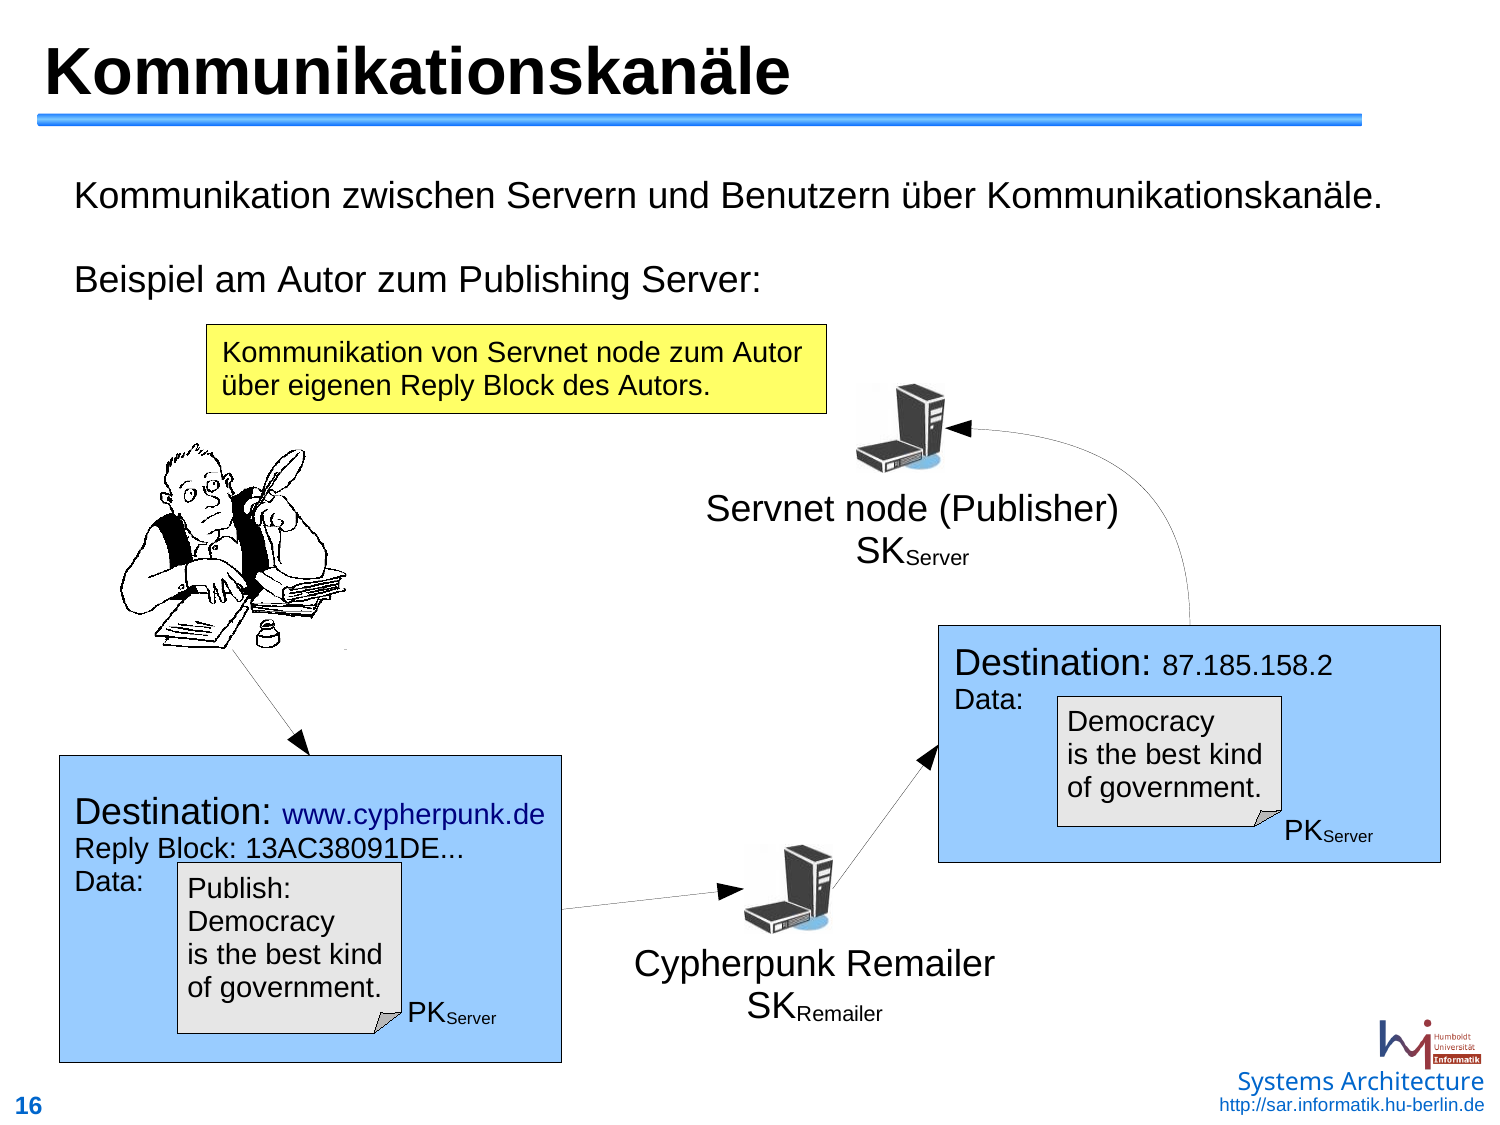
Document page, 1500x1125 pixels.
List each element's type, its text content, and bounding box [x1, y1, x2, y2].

text_box Kommunikation zwischen Servern und Benutzern über Kommunikationskanäle. Beispiel am Autor zum Publishing Server: [59, 166, 1398, 308]
picture [1376, 1016, 1483, 1071]
text_box Servnet node (Publisher) SKServer [690, 479, 1135, 591]
text_box Publish: Democracy is the best kind of government. [177, 862, 402, 1034]
text_box Kommunikation von Servnet node zum Autor über eigenen Reply Block des Autors. [206, 324, 827, 414]
picture [856, 455, 945, 473]
text_box Cypherpunk Remailer SKRemailer [619, 935, 1010, 1047]
text_box Destination: www.cypherpunk.de Reply Block: 13AC38091DE... Data: PKServer [59, 755, 562, 1063]
picture [118, 442, 347, 650]
text_box Democracy is the best kind of government. [1057, 696, 1282, 827]
text_box [708, 383, 1093, 455]
title Kommunikationskanäle [29, 24, 1500, 119]
picture [744, 844, 833, 934]
text_box Destination: 87.185.158.2 Data: PKServer [938, 625, 1441, 863]
